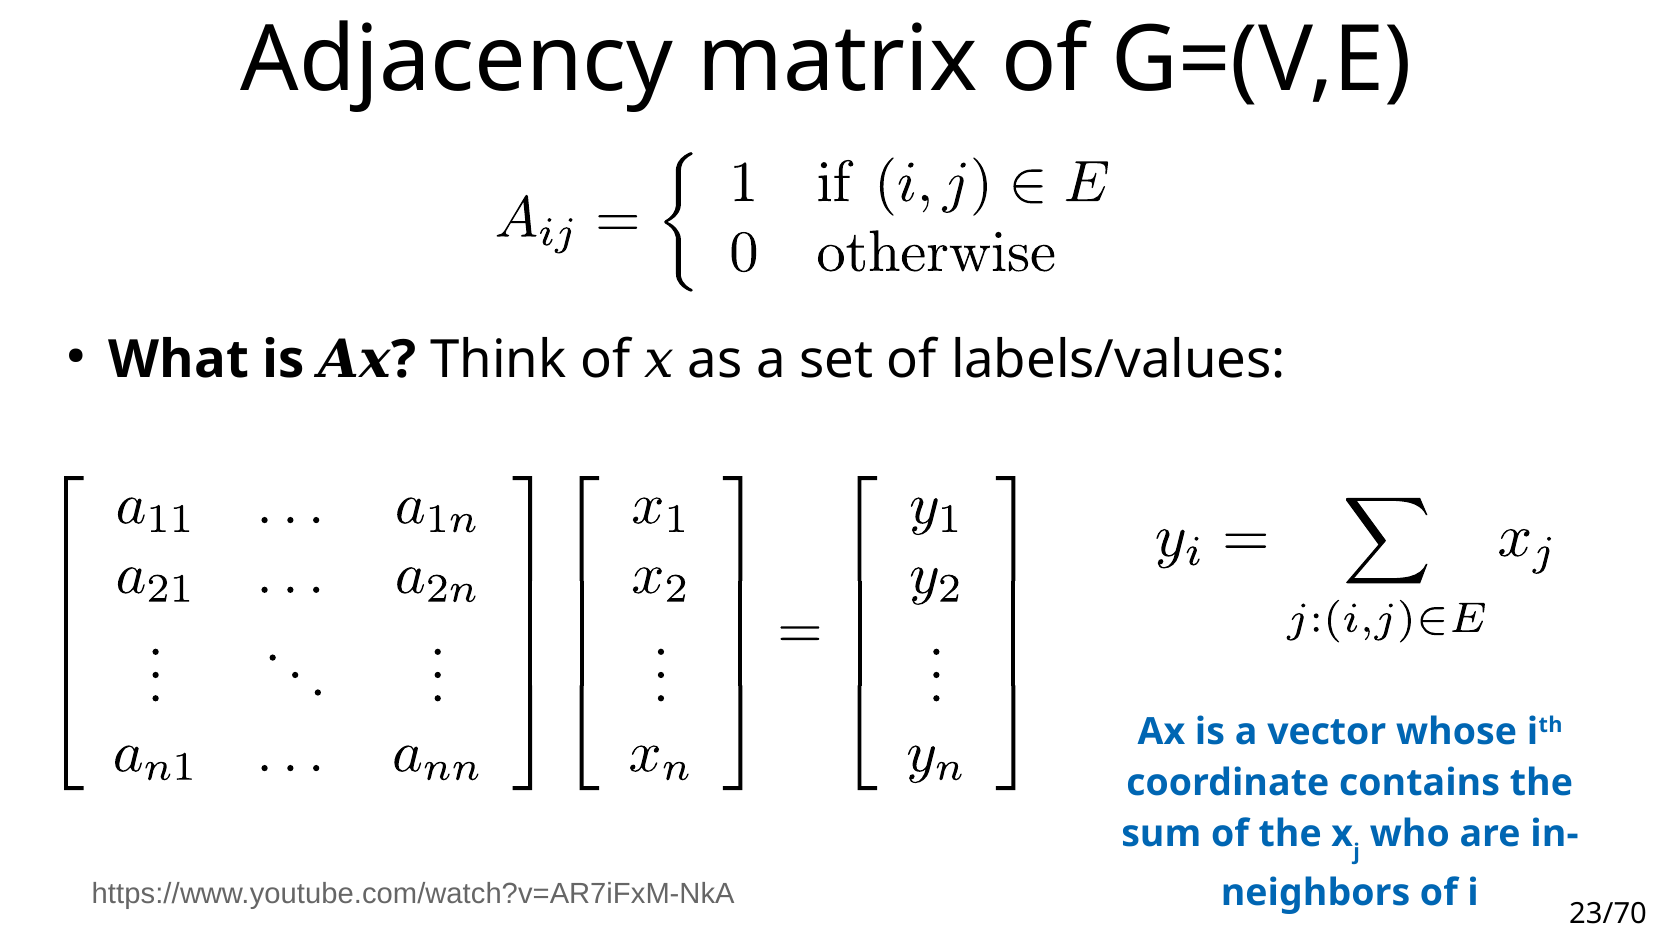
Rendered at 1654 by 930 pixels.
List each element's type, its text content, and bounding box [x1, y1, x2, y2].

text_box [45, 476, 1035, 791]
title Adjacency matrix of G=(V,E) [82, 0, 1571, 120]
text_box Ax is a vector whose ith coordinate contains the sum of the xj who are in-neighbors of i [1095, 697, 1606, 884]
text_box [494, 152, 1111, 292]
text_box https://www.youtube.com/watch?v=AR7iFxM-NkA [76, 870, 931, 921]
list What is Ax? Think of x as a set of labels/values: [52, 320, 1541, 436]
picture [1152, 489, 1558, 645]
